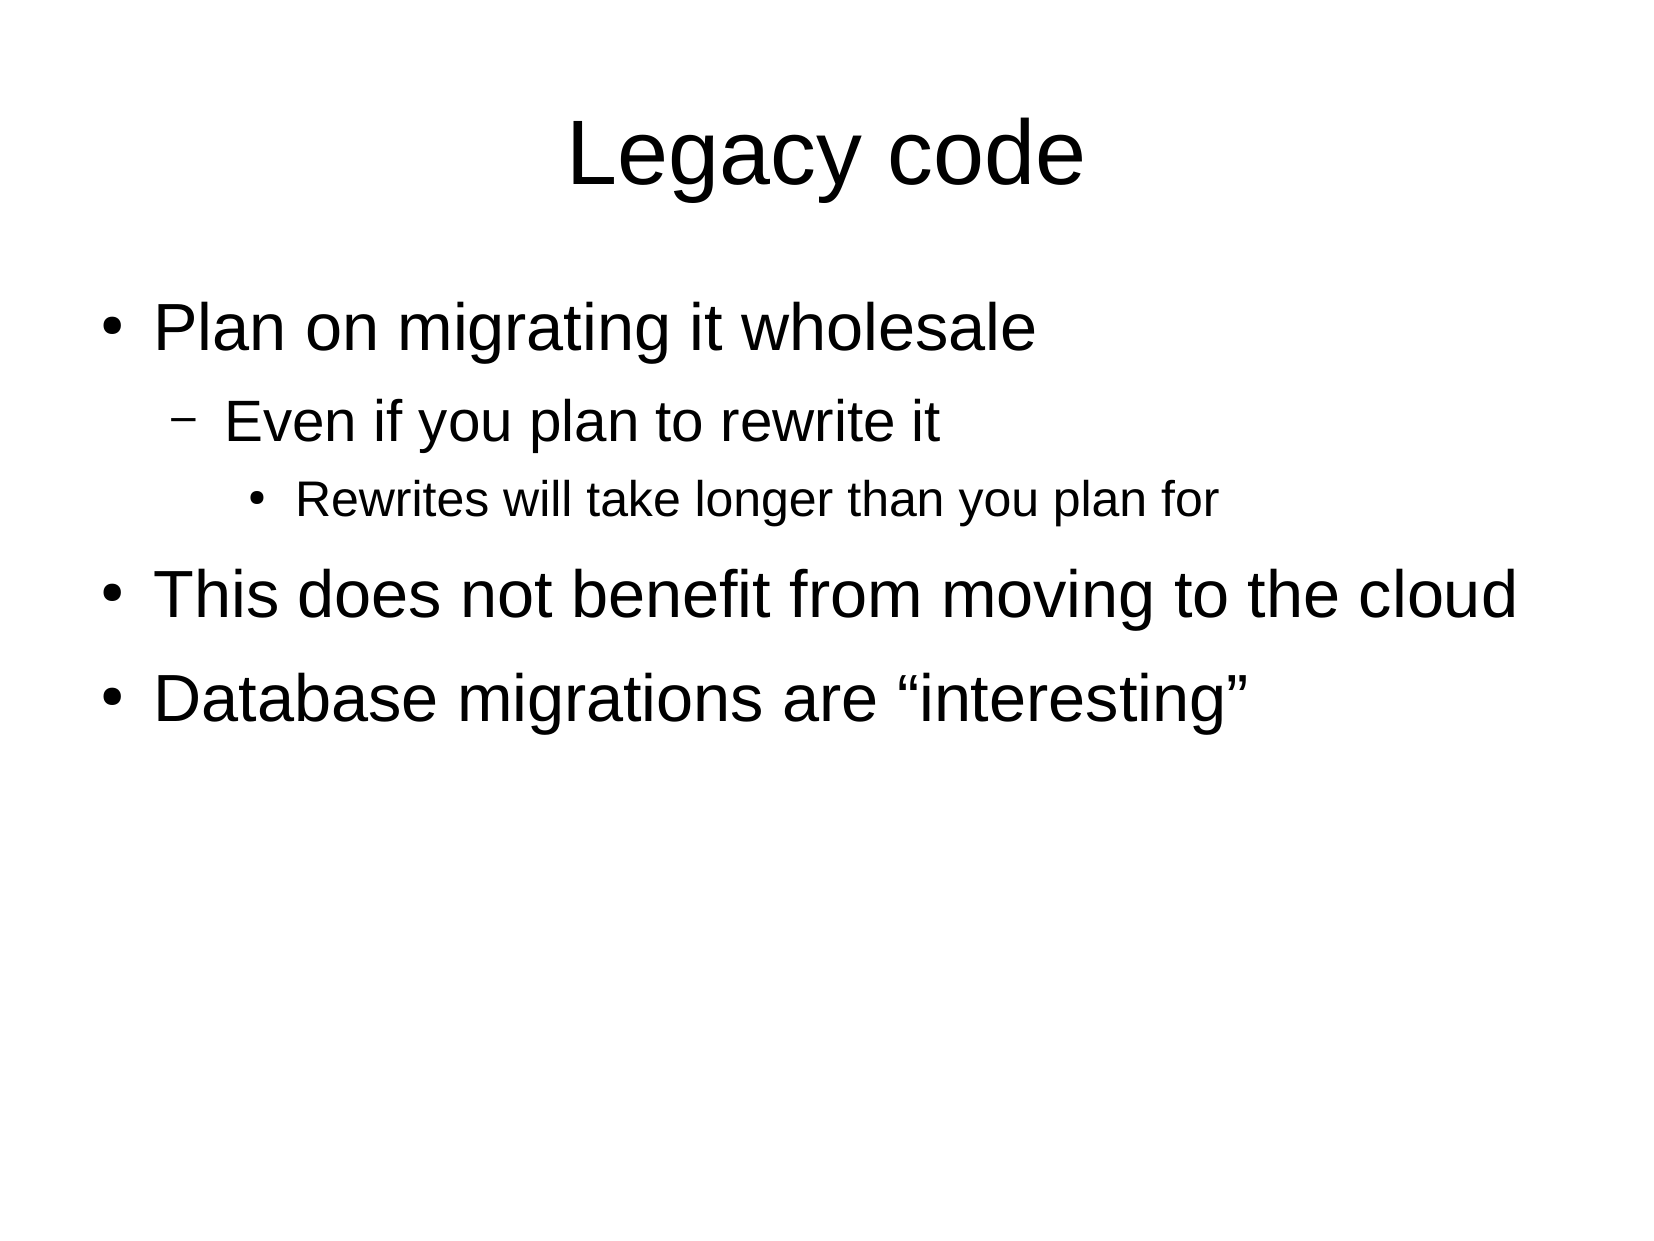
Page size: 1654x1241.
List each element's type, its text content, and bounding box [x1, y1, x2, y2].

list Plan on migrating it wholesale Even if you plan to rewrite it Rewrites will take longer than you plan for This does not benefit from moving to the cloud Database migrations are “interesting” [82, 290, 1571, 1010]
title Legacy code [82, 49, 1571, 257]
